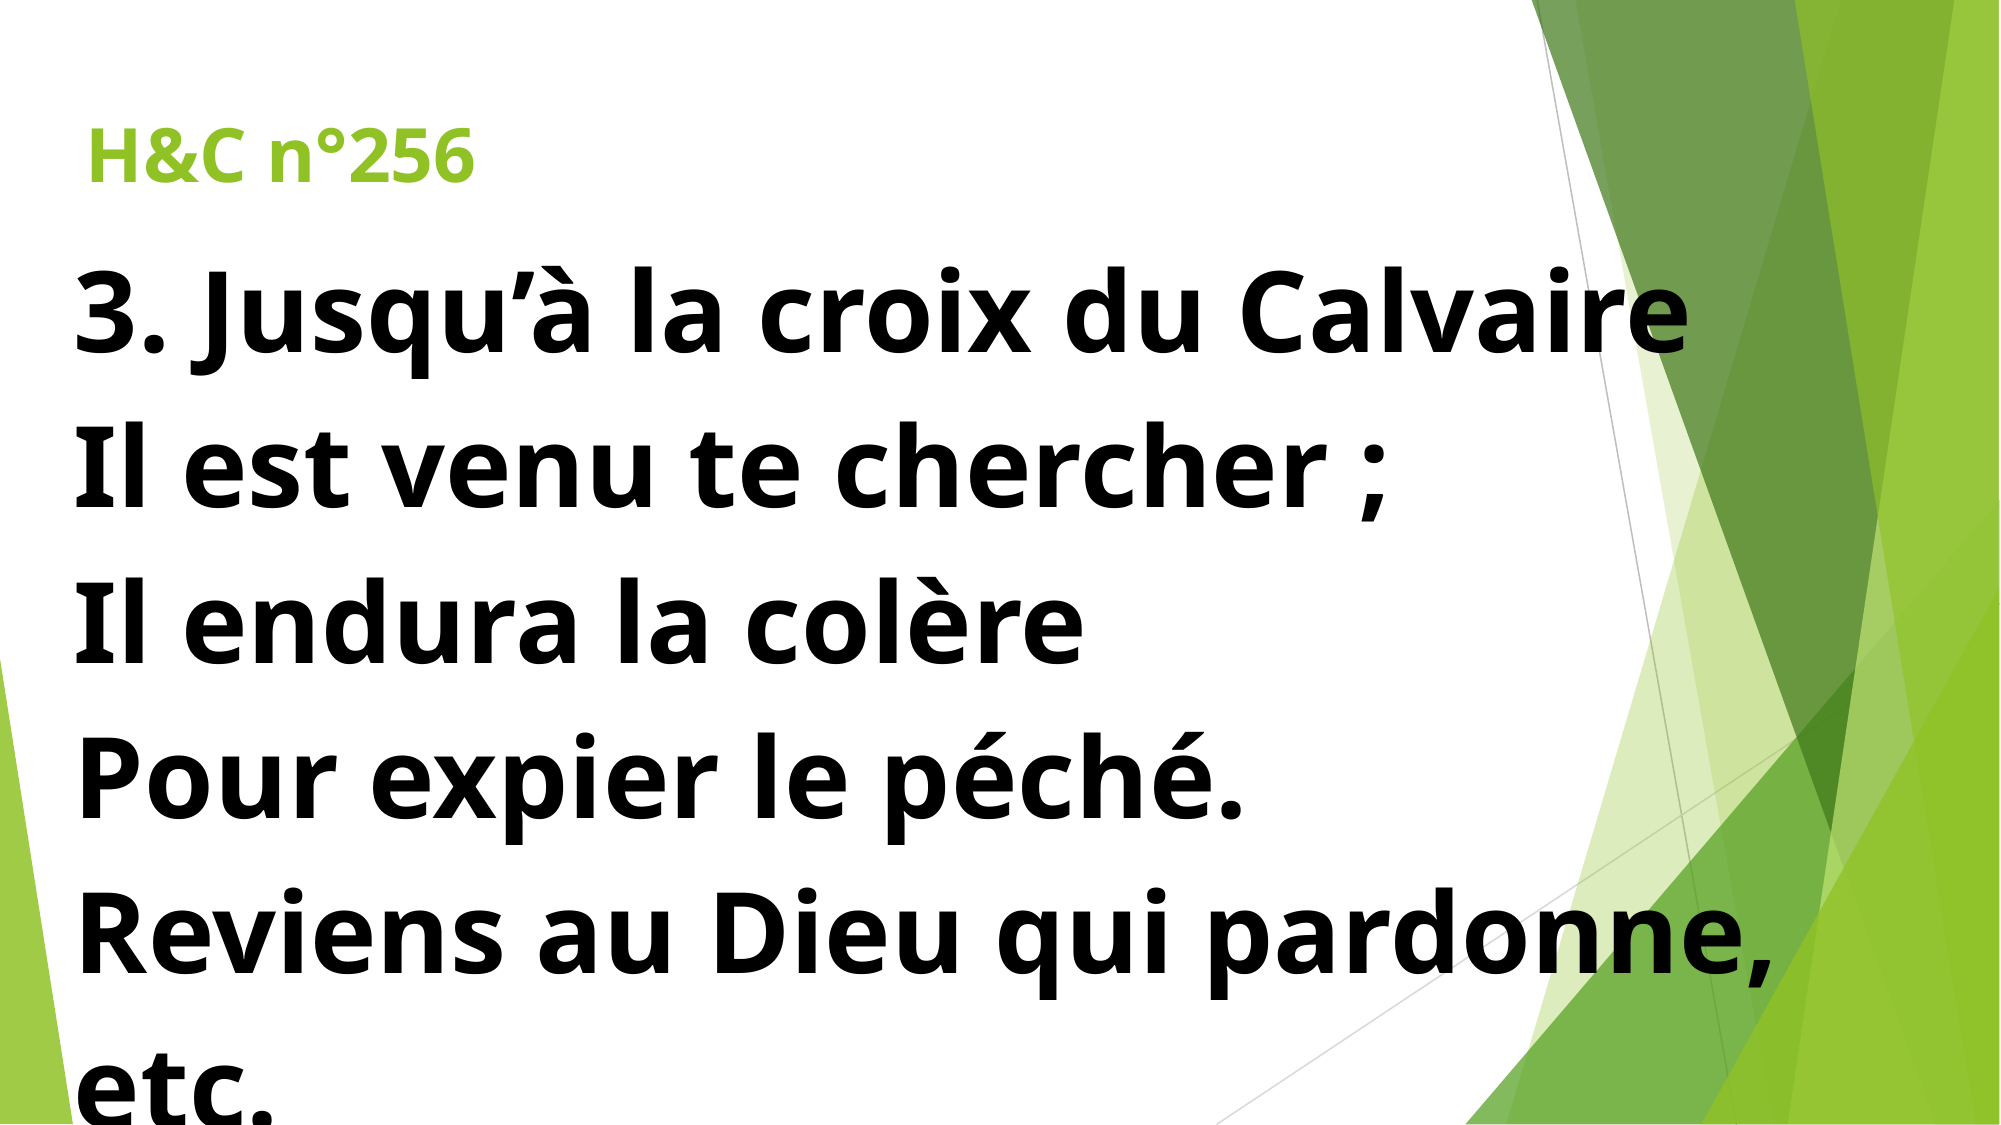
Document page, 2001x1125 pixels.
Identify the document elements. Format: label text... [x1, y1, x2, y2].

text_box 3. Jusqu’à la croix du Calvaire Il est venu te chercher ; Il endura la colère Pour expier le péché. Reviens au Dieu qui pardonne, etc. [59, 212, 1961, 1074]
text_box H&C n°256 [70, 99, 1522, 212]
